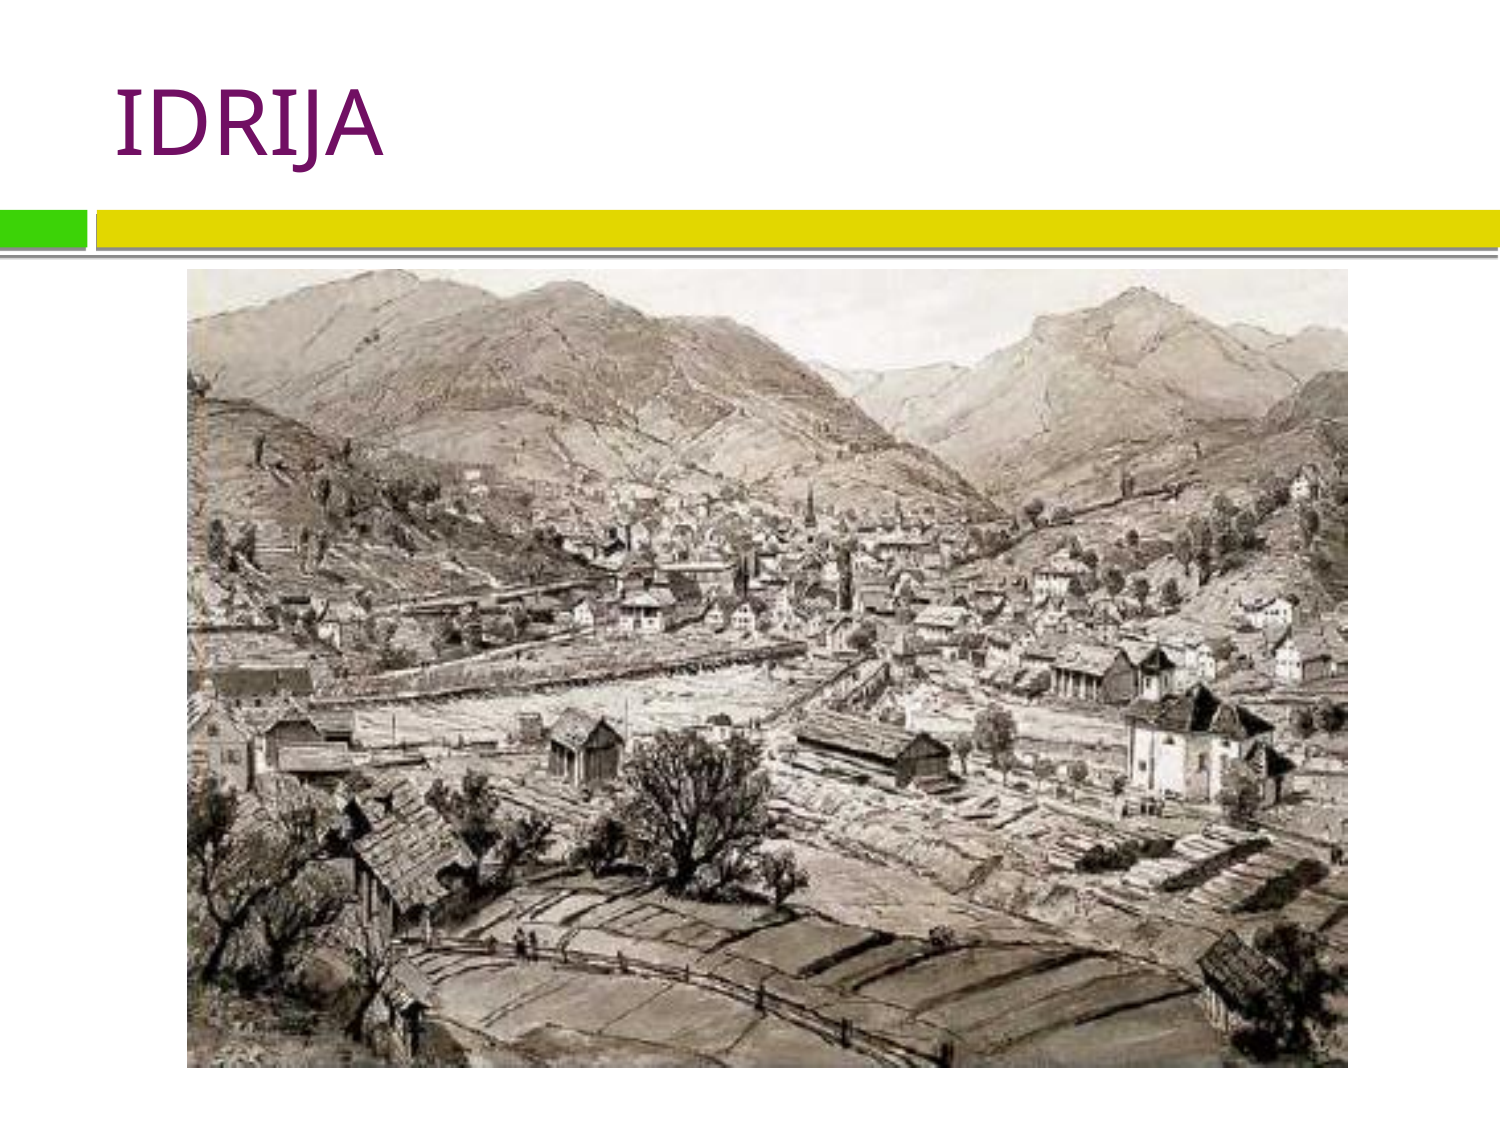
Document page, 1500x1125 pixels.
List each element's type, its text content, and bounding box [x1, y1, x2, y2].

title IDRIJA [99, 37, 1438, 200]
picture [187, 269, 1348, 1068]
